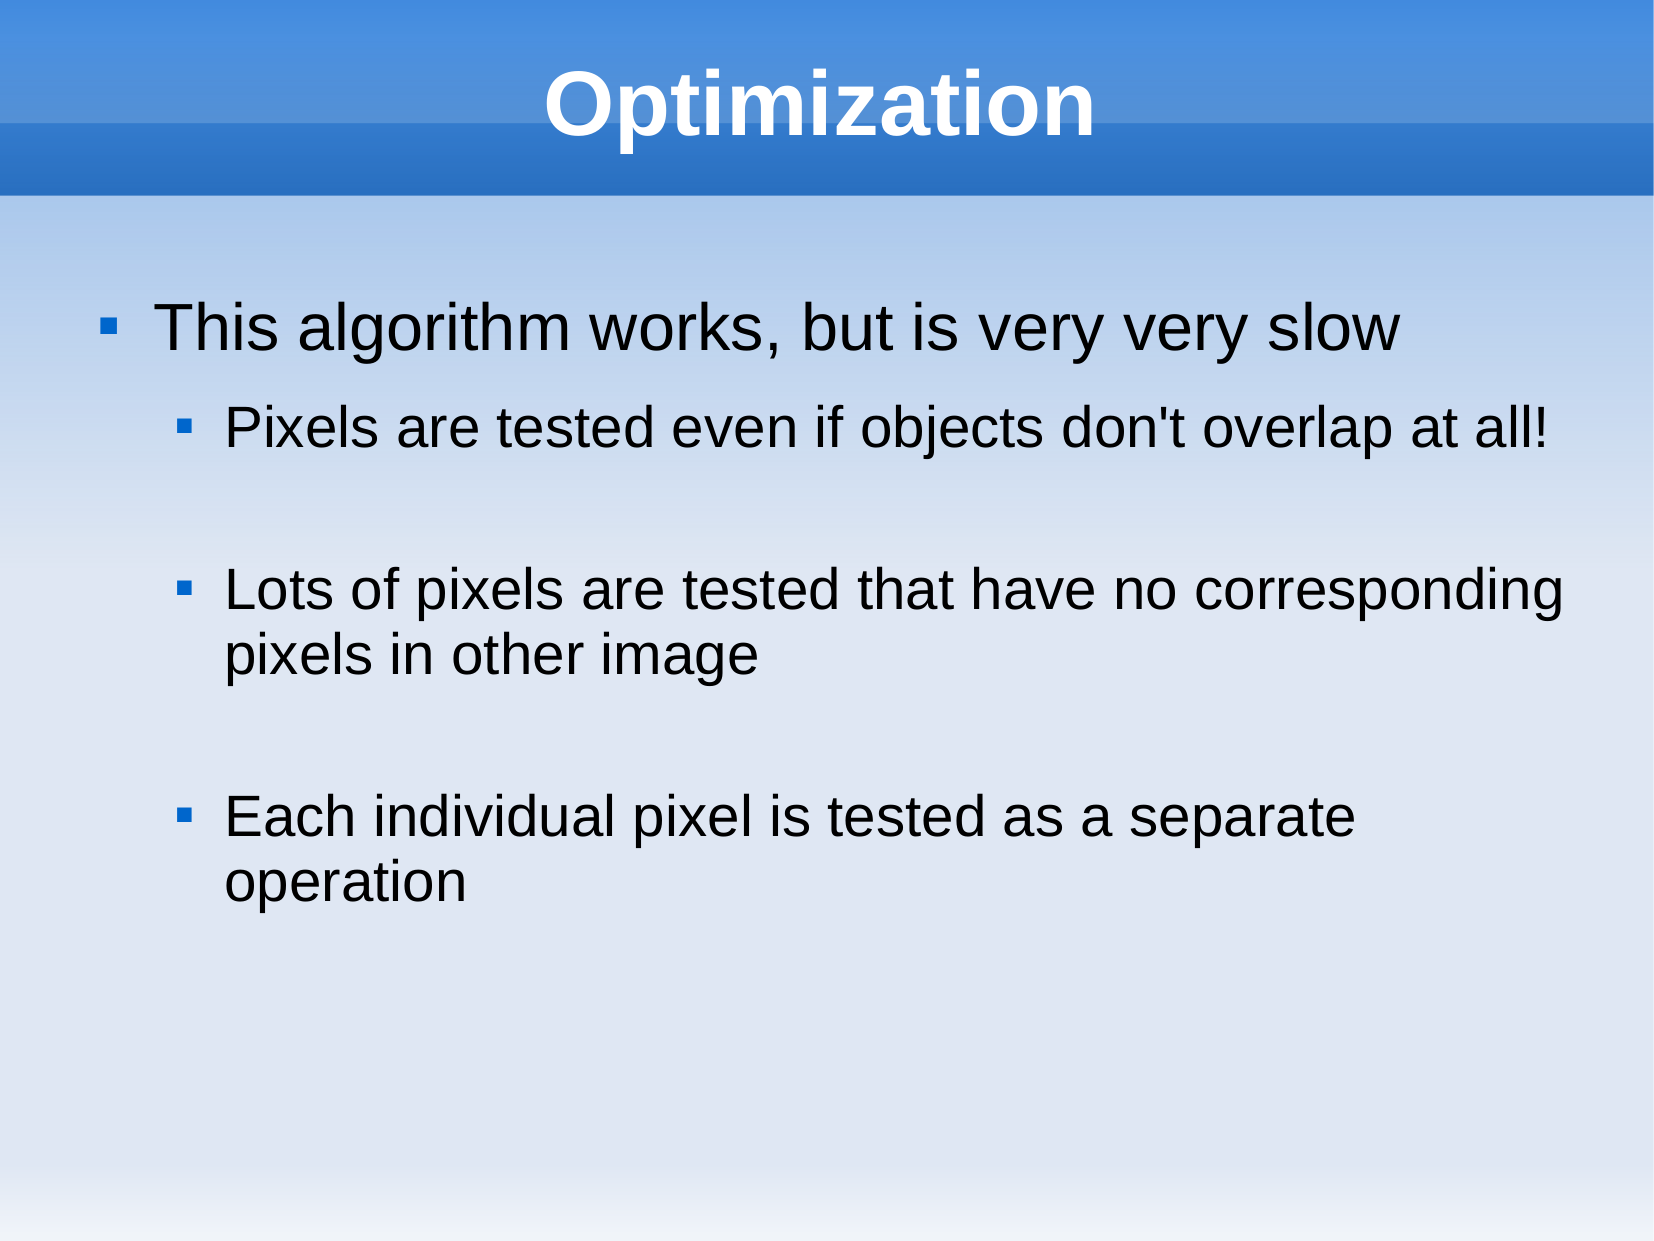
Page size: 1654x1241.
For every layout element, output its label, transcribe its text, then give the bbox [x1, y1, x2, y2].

title Optimization [76, 0, 1565, 208]
list This algorithm works, but is very very slow Pixels are tested even if objects don't overlap at all! Lots of pixels are tested that have no corresponding pixels in other image Each individual pixel is tested as a separate operation [82, 290, 1571, 1109]
picture [0, 0, 1654, 1241]
